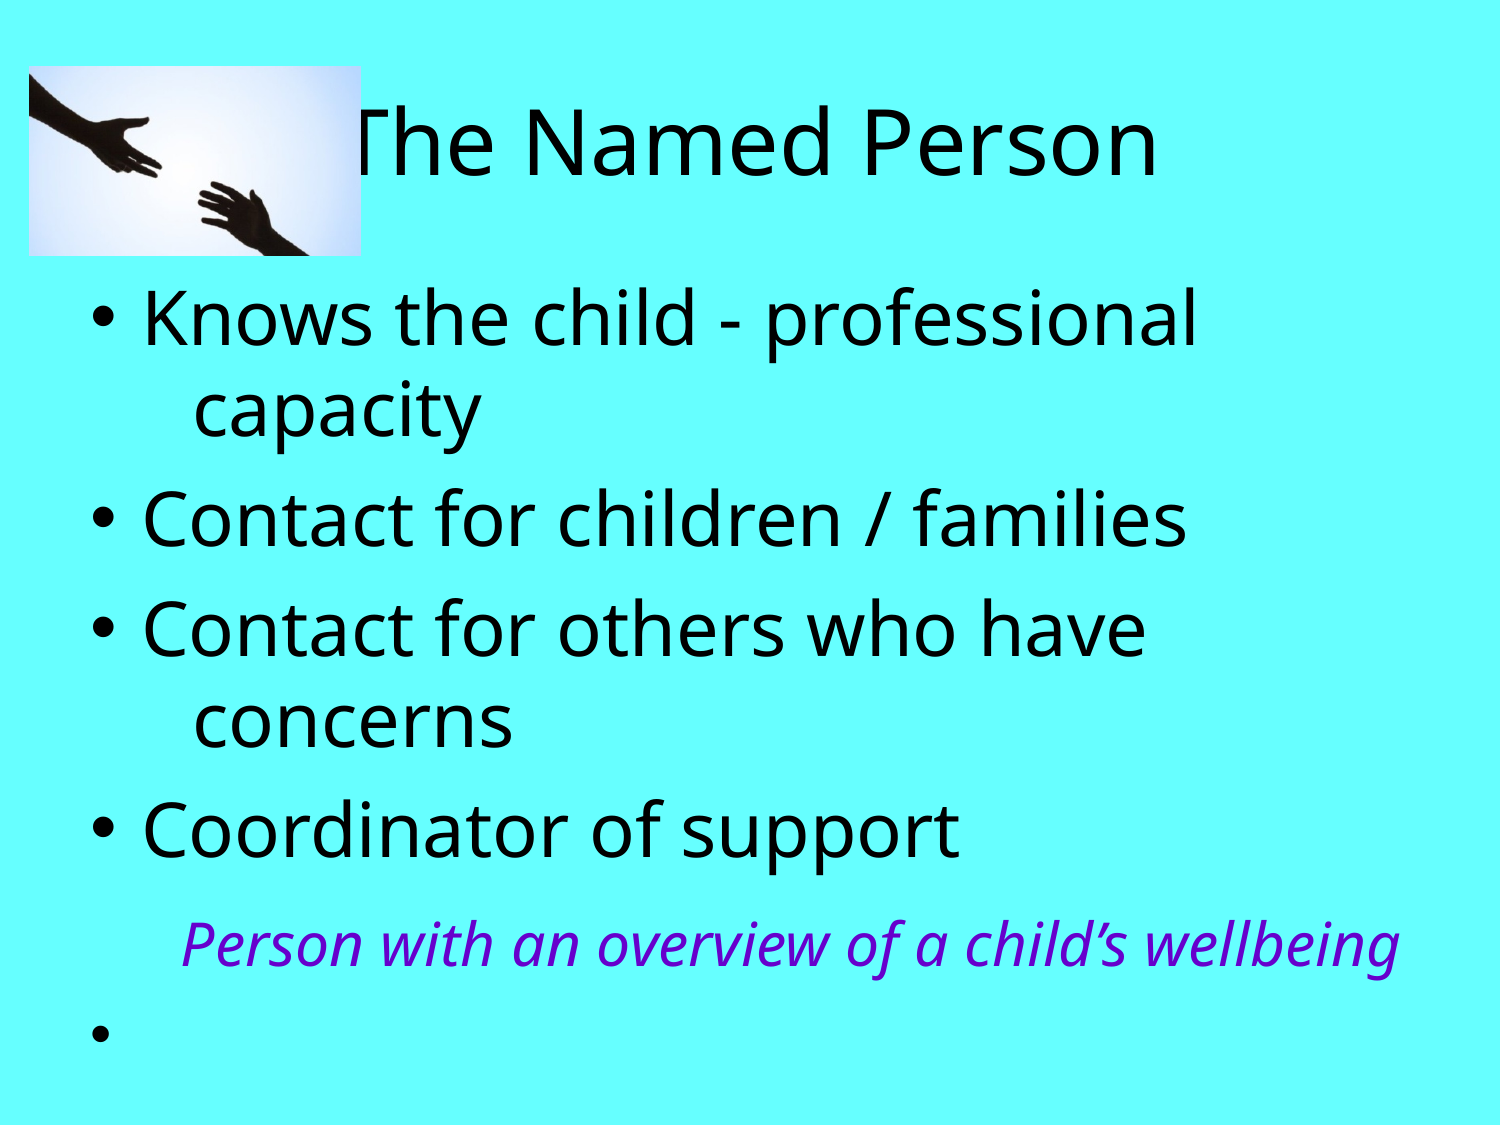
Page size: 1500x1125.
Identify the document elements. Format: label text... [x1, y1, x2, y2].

list Knows the child - professional capacity Contact for children / families Contact for others who have concerns Coordinator of support Person with an overview of a child’s wellbeing [75, 262, 1426, 1005]
picture [29, 66, 361, 256]
title The Named Person [75, 45, 1426, 233]
